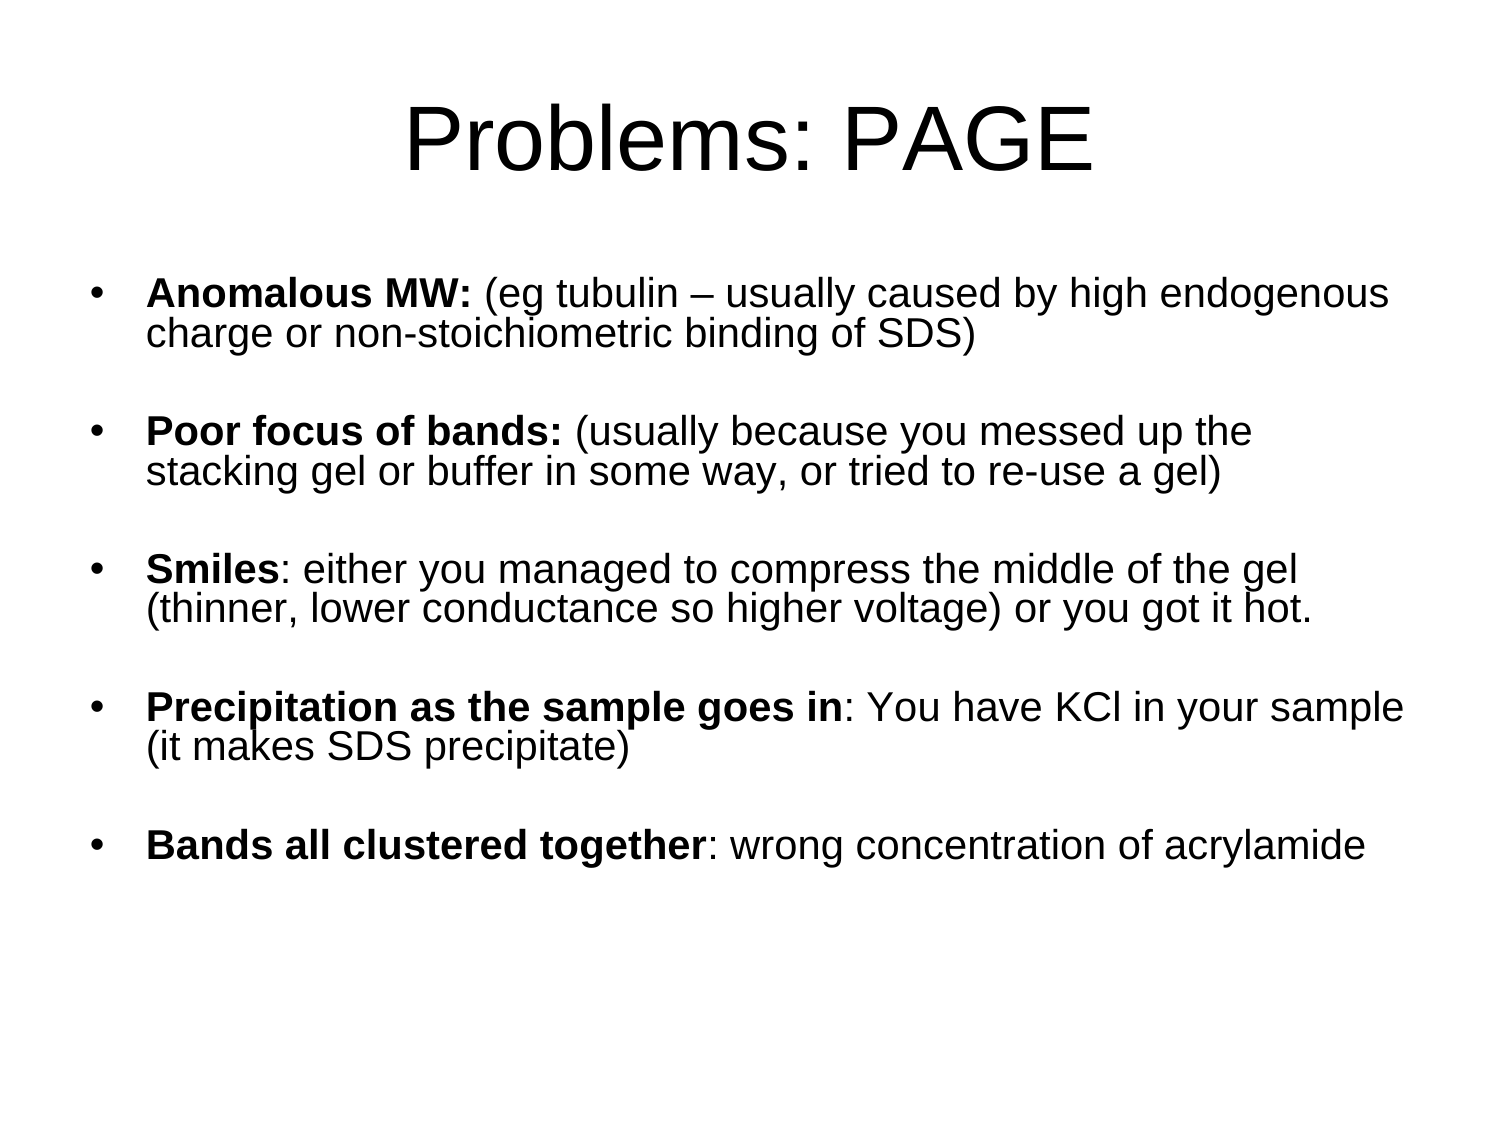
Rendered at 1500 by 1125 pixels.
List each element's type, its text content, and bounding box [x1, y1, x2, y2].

title Problems: PAGE [75, 45, 1426, 233]
list Anomalous MW: (eg tubulin – usually caused by high endogenous charge or non-stoichiometric binding of SDS) Poor focus of bands: (usually because you messed up the stacking gel or buffer in some way, or tried to re-use a gel) Smiles: either you managed to compress the middle of the gel (thinner, lower conductance so higher voltage) or you got it hot. Precipitation as the sample goes in: You have KCl in your sample (it makes SDS precipitate) Bands all clustered together: wrong concentration of acrylamide [75, 262, 1426, 1006]
